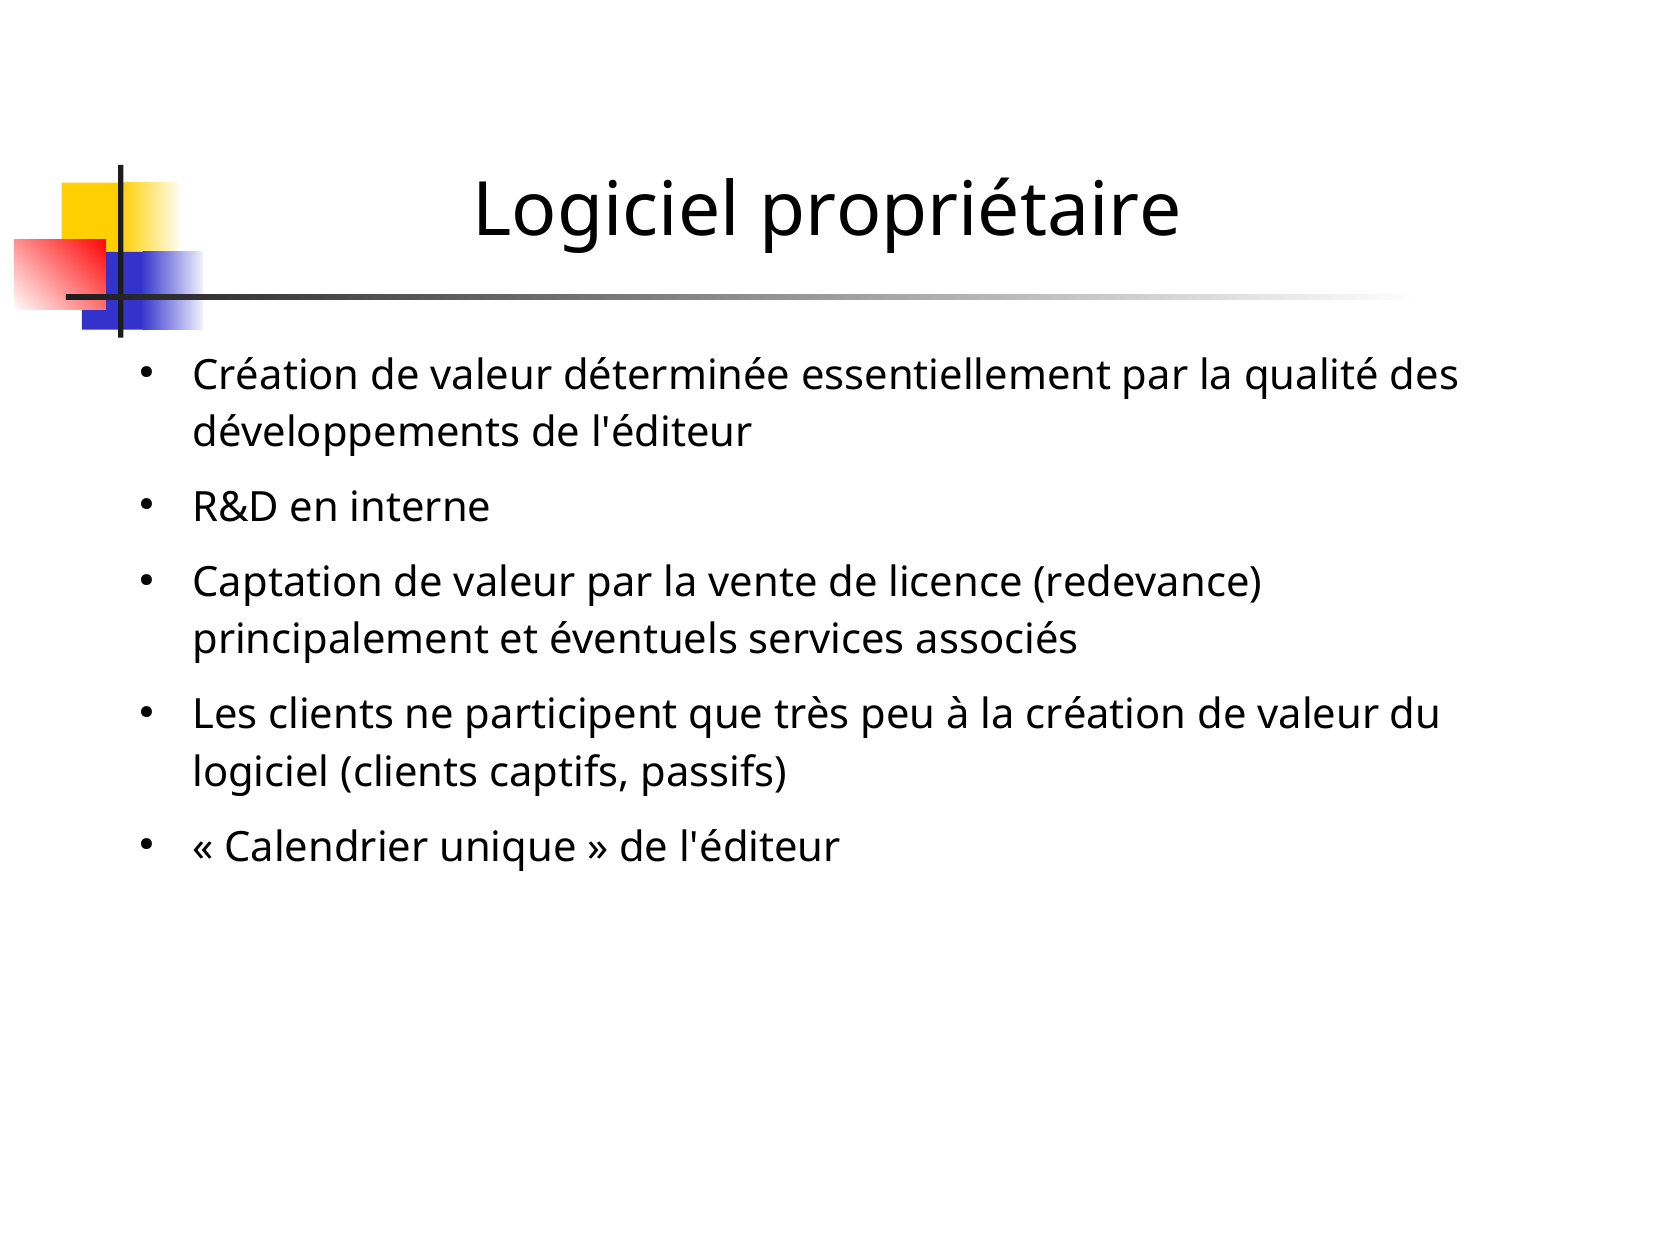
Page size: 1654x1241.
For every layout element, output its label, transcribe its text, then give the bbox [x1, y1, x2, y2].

list Création de valeur déterminée essentiellement par la qualité des développements de l'éditeur R&D en interne Captation de valeur par la vente de licence (redevance) principalement et éventuels services associés Les clients ne participent que très peu à la création de valeur du logiciel (clients captifs, passifs) « Calendrier unique » de l'éditeur [121, 344, 1534, 1127]
title Logiciel propriétaire [121, 102, 1534, 311]
